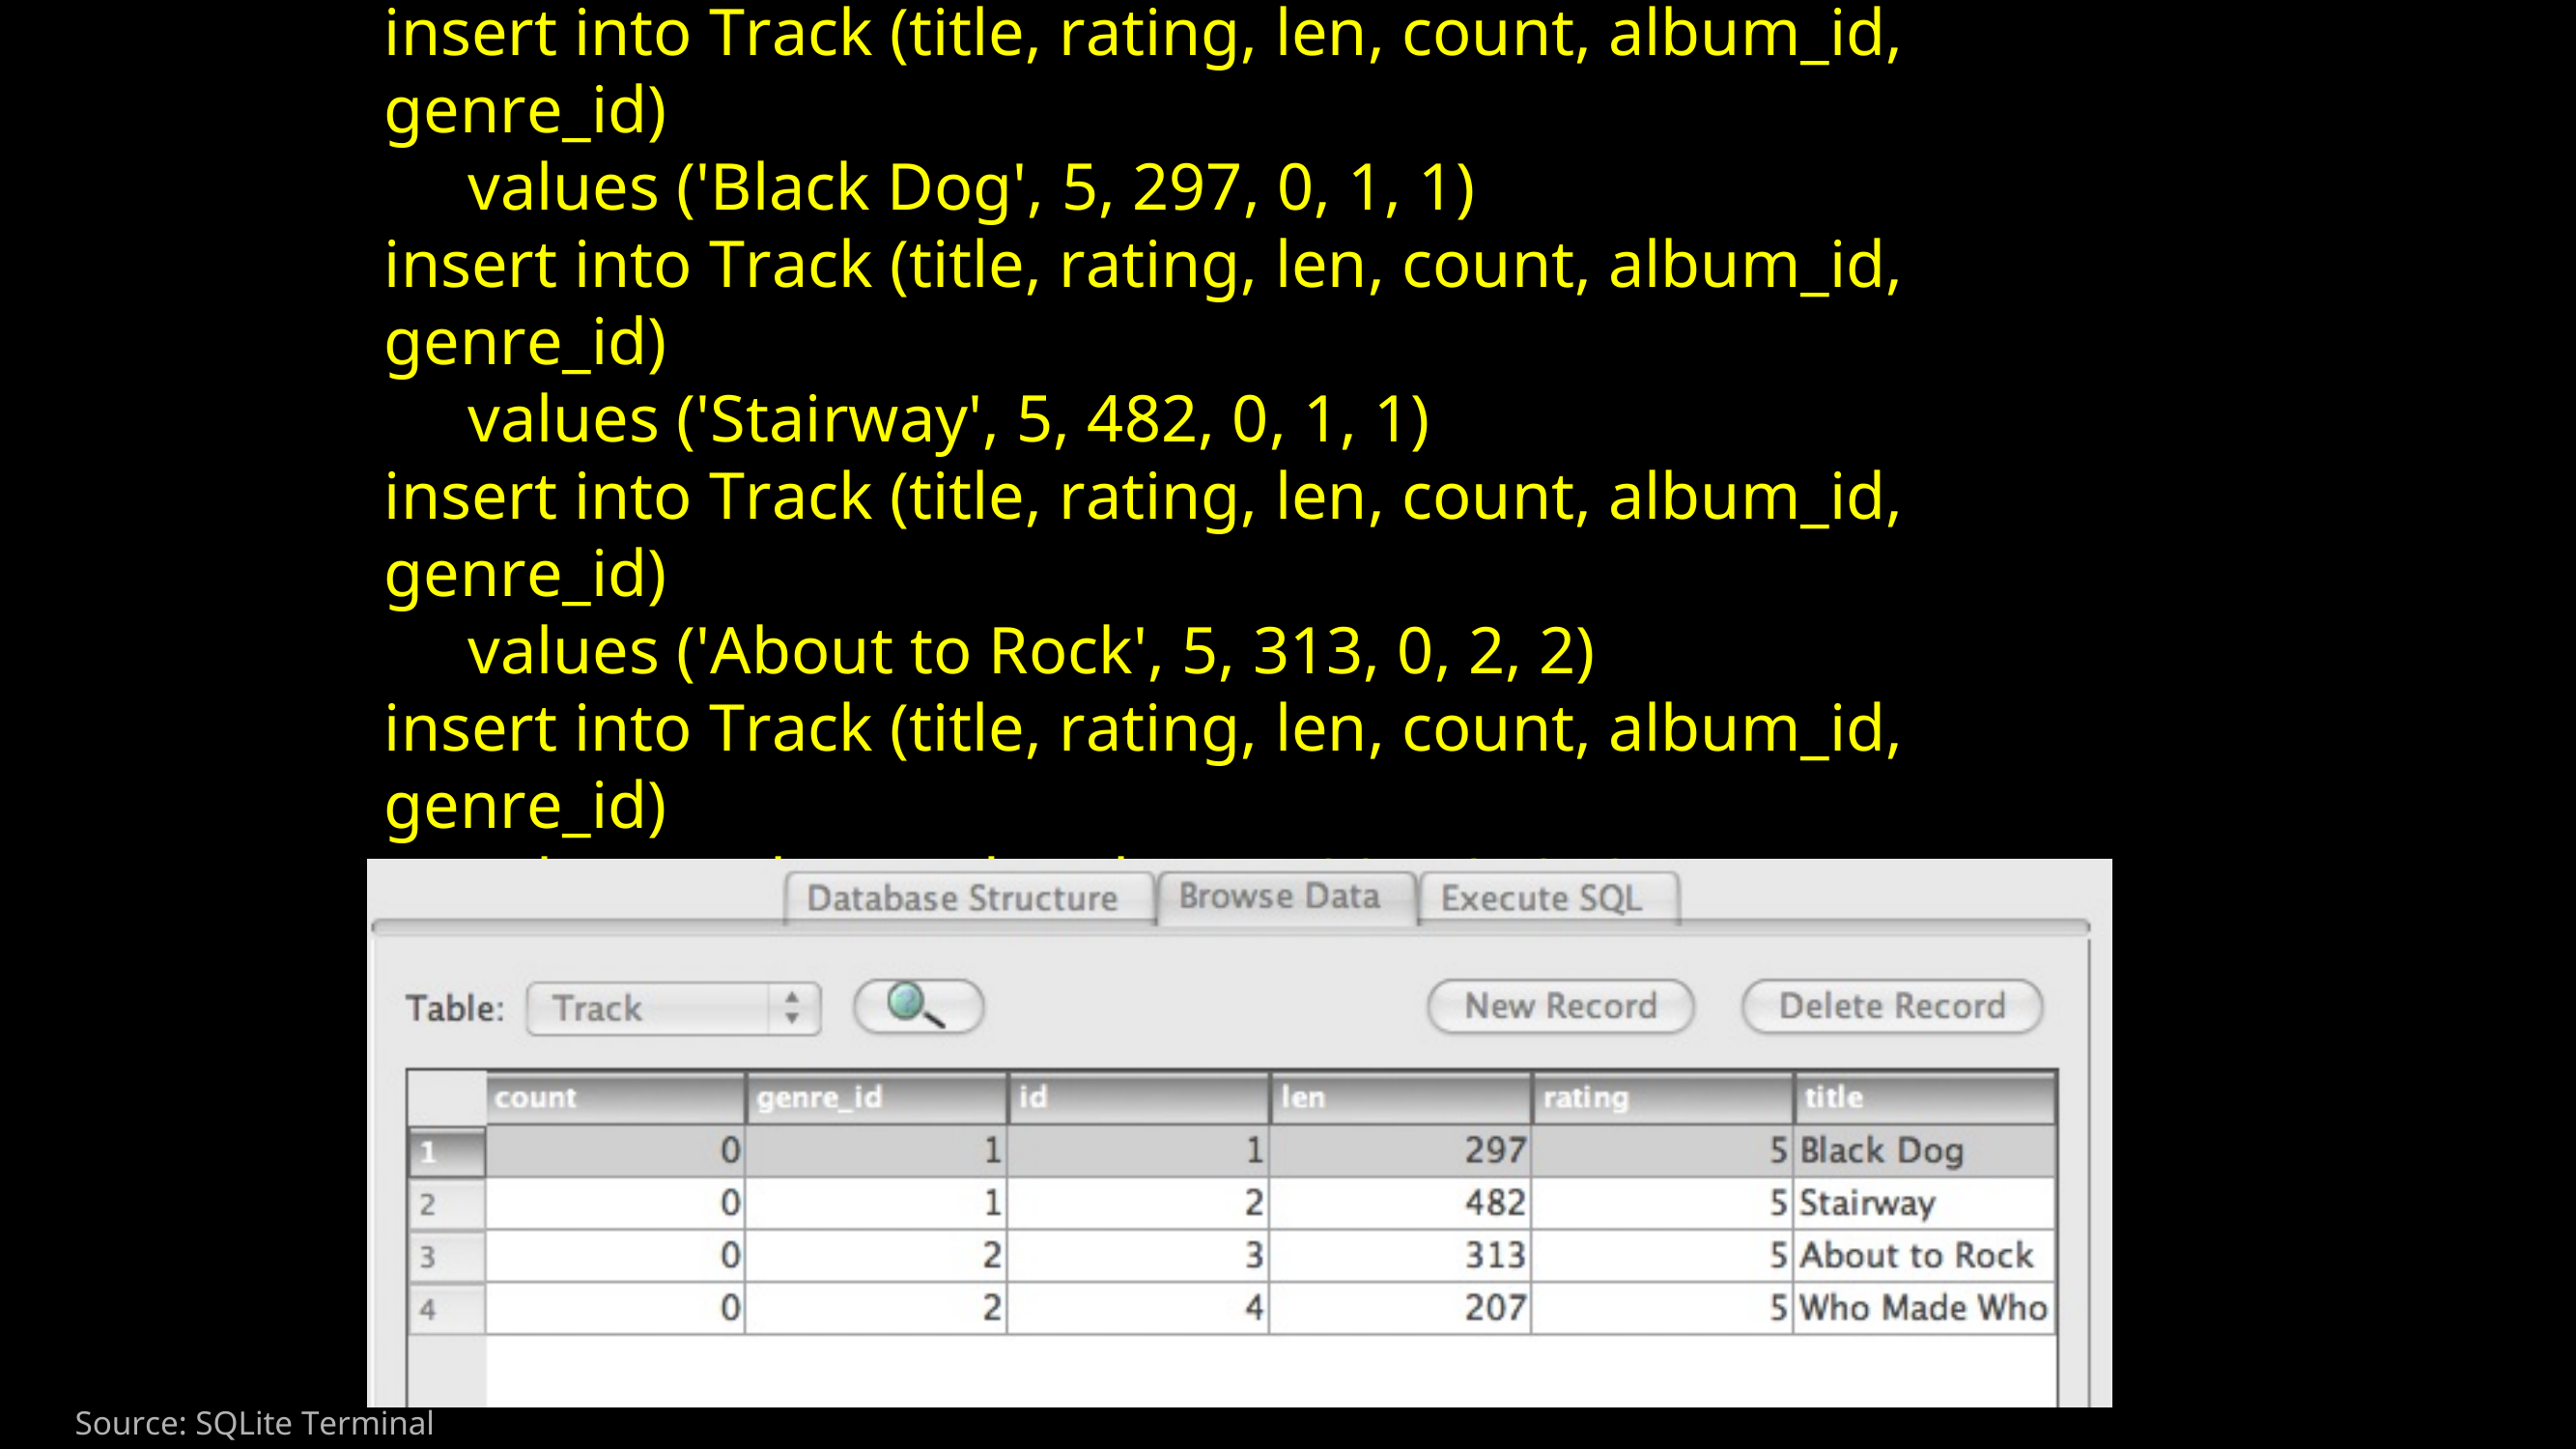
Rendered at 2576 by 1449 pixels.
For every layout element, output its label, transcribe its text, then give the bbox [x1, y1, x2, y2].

text_box insert into Track (title, rating, len, count, album_id, genre_id) values ('Black Dog', 5, 297, 0, 1, 1) insert into Track (title, rating, len, count, album_id, genre_id) values ('Stairway', 5, 482, 0, 1, 1) insert into Track (title, rating, len, count, album_id, genre_id) values ('About to Rock', 5, 313, 0, 2, 2) insert into Track (title, rating, len, count, album_id, genre_id) values ('Who Made Who', 5, 207, 0, 2, 2) [383, 116, 2192, 793]
text_box Source: SQLite Terminal [60, 1395, 450, 1449]
picture [367, 859, 2112, 1407]
